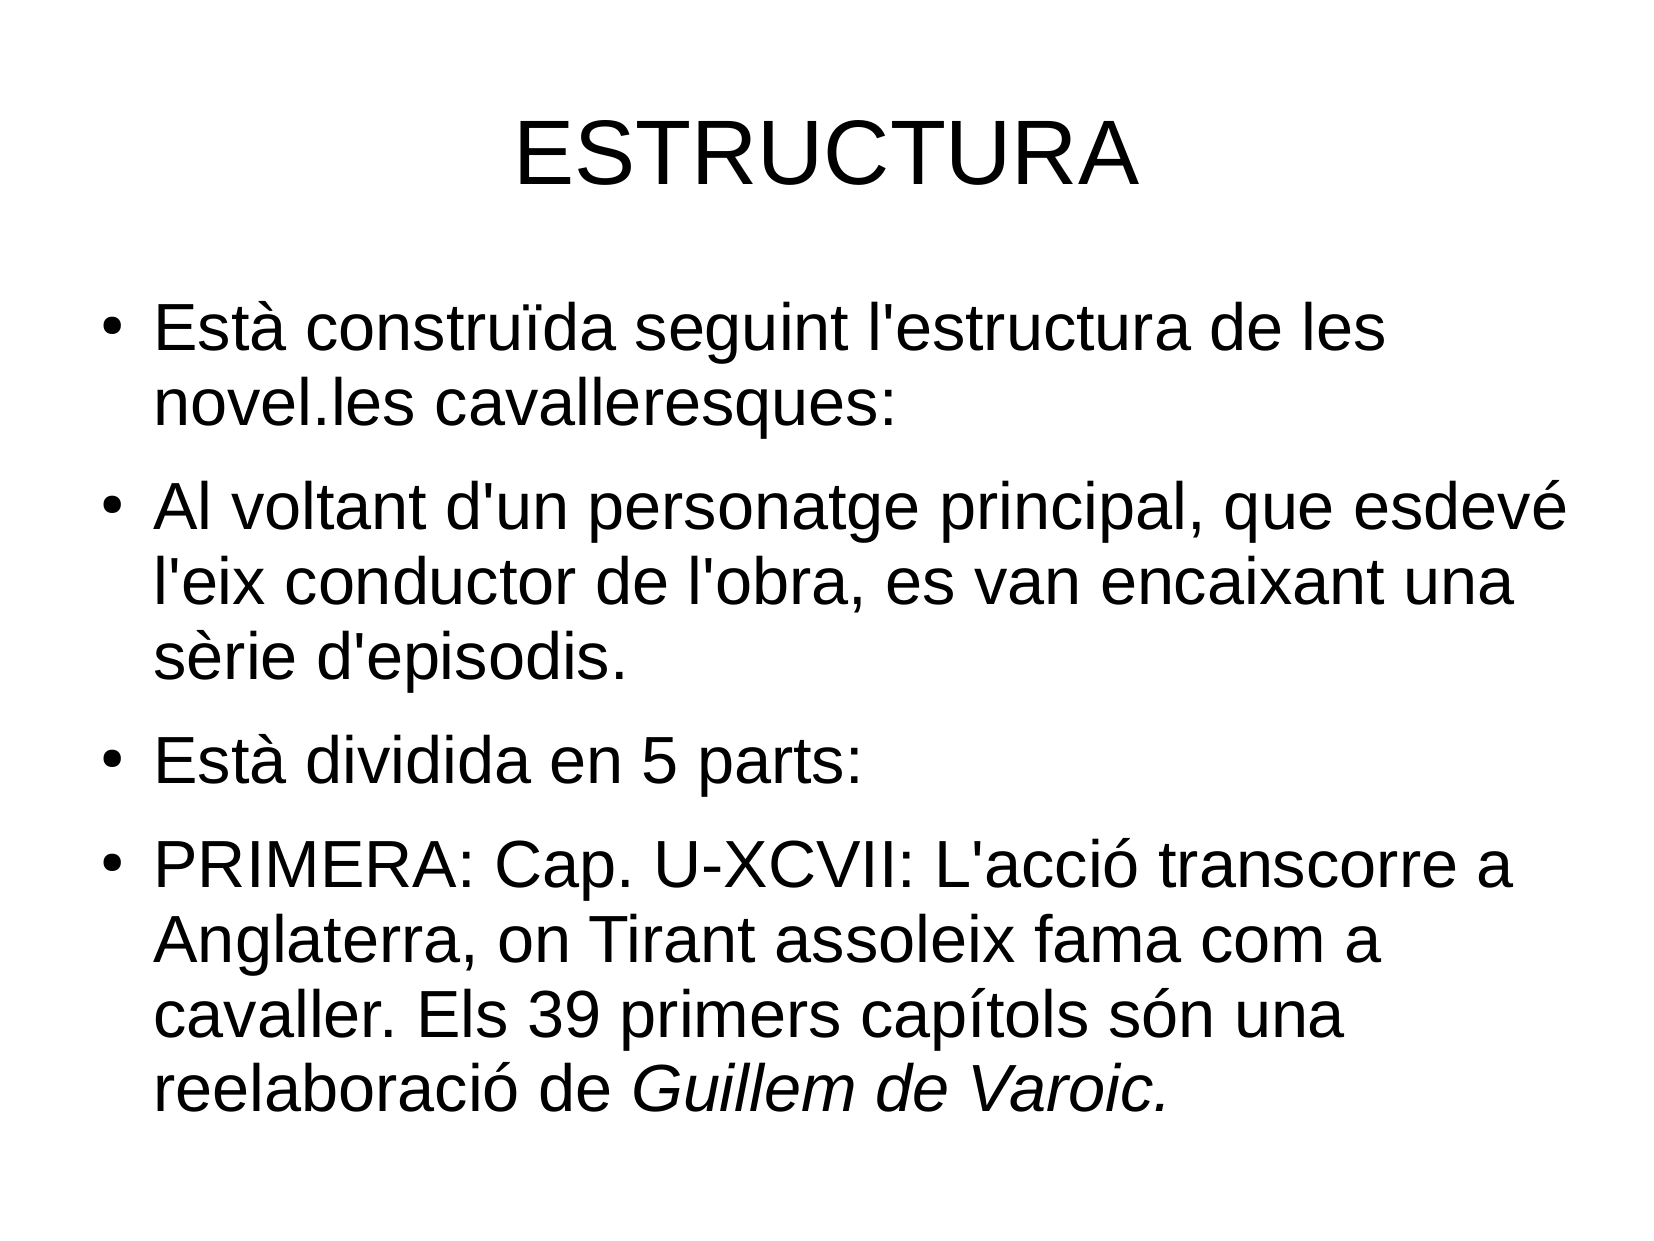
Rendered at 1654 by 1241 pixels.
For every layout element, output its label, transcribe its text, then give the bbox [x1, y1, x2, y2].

list Està construïda seguint l'estructura de les novel.les cavalleresques: Al voltant d'un personatge principal, que esdevé l'eix conductor de l'obra, es van encaixant una sèrie d'episodis. Està dividida en 5 parts: PRIMERA: Cap. U-XCVII: L'acció transcorre a Anglaterra, on Tirant assoleix fama com a cavaller. Els 39 primers capítols són una reelaboració de Guillem de Varoic. [82, 290, 1571, 1121]
title ESTRUCTURA [82, 49, 1571, 257]
